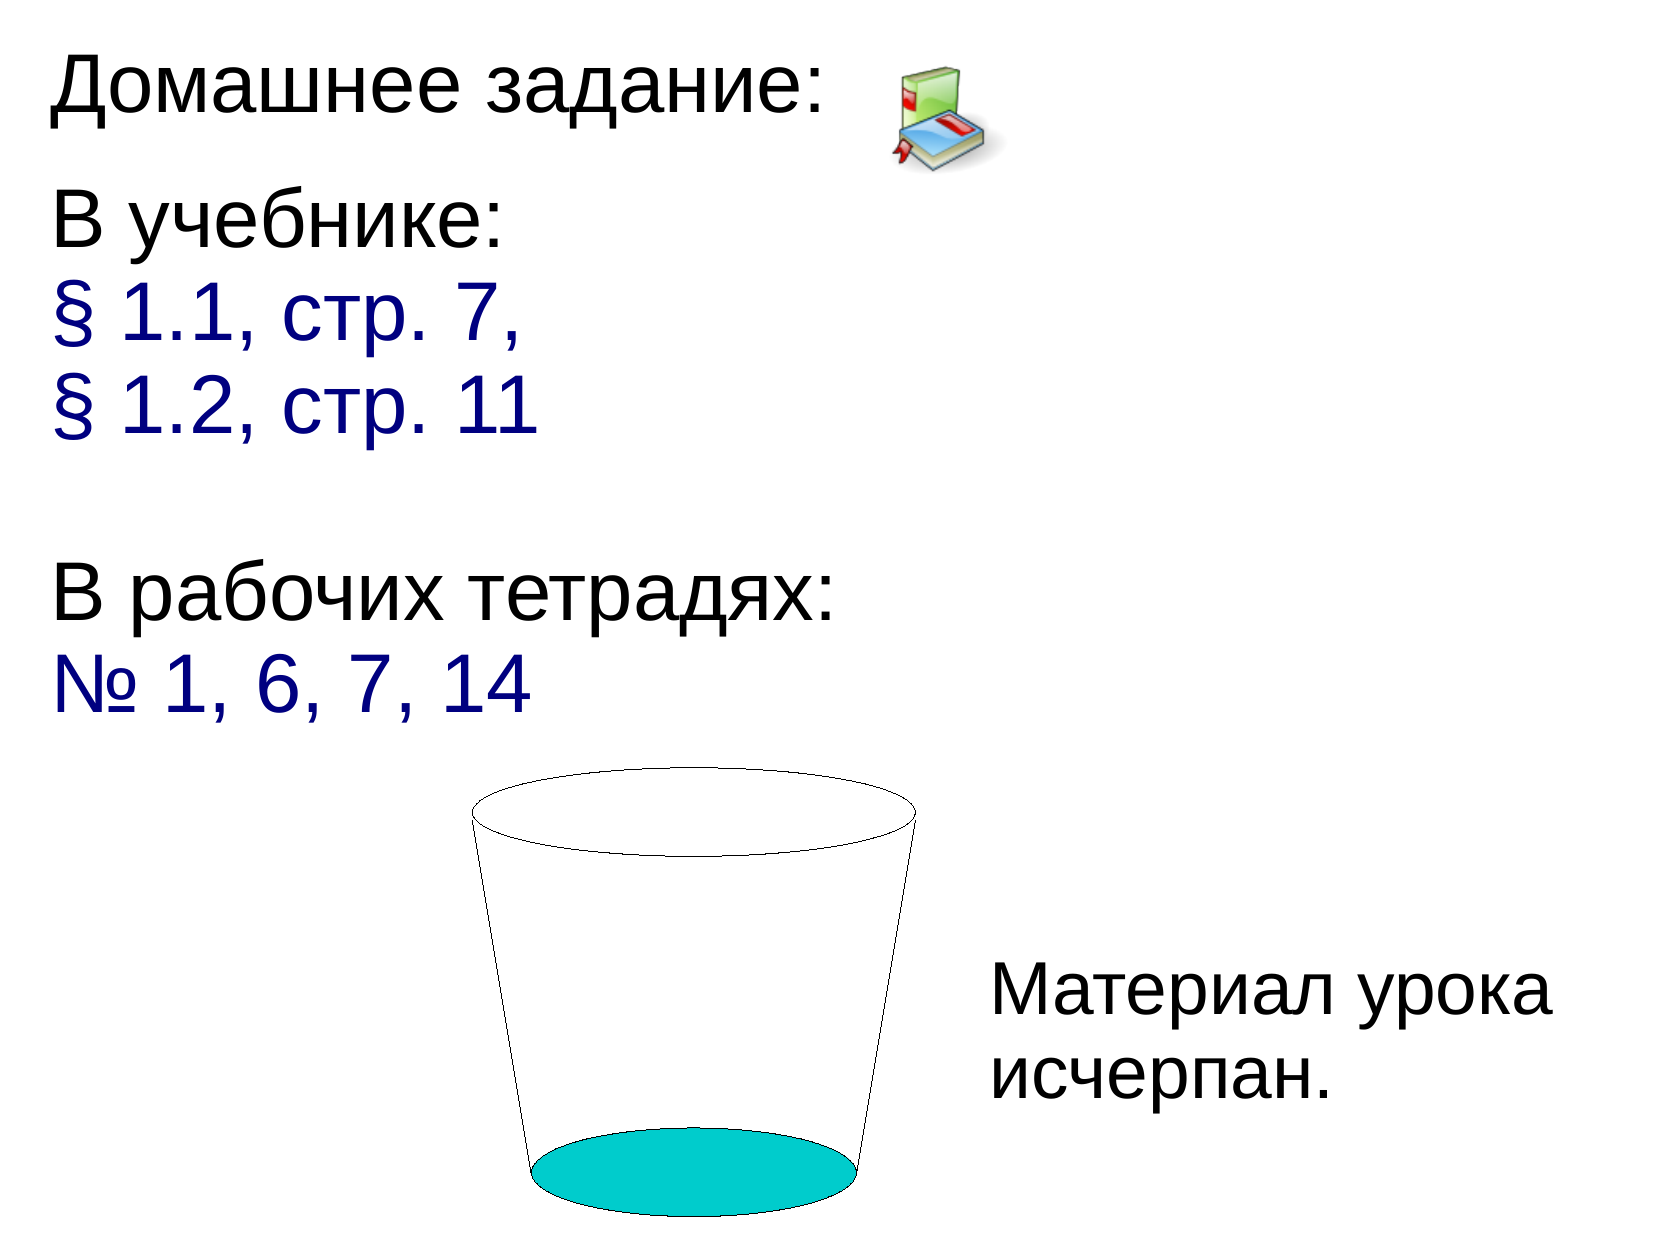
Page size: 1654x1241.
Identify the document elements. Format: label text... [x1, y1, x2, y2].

text_box Материал урока исчерпан. [974, 939, 1595, 1123]
text_box [472, 767, 916, 857]
text_box Домашнее задание: В учебнике: § 1.1, стр. 7, § 1.2, стр. 11 В рабочих тетрадях: № 1, 6, 7, 14 [35, 30, 1365, 739]
text_box [531, 1127, 857, 1217]
picture [885, 58, 1011, 185]
